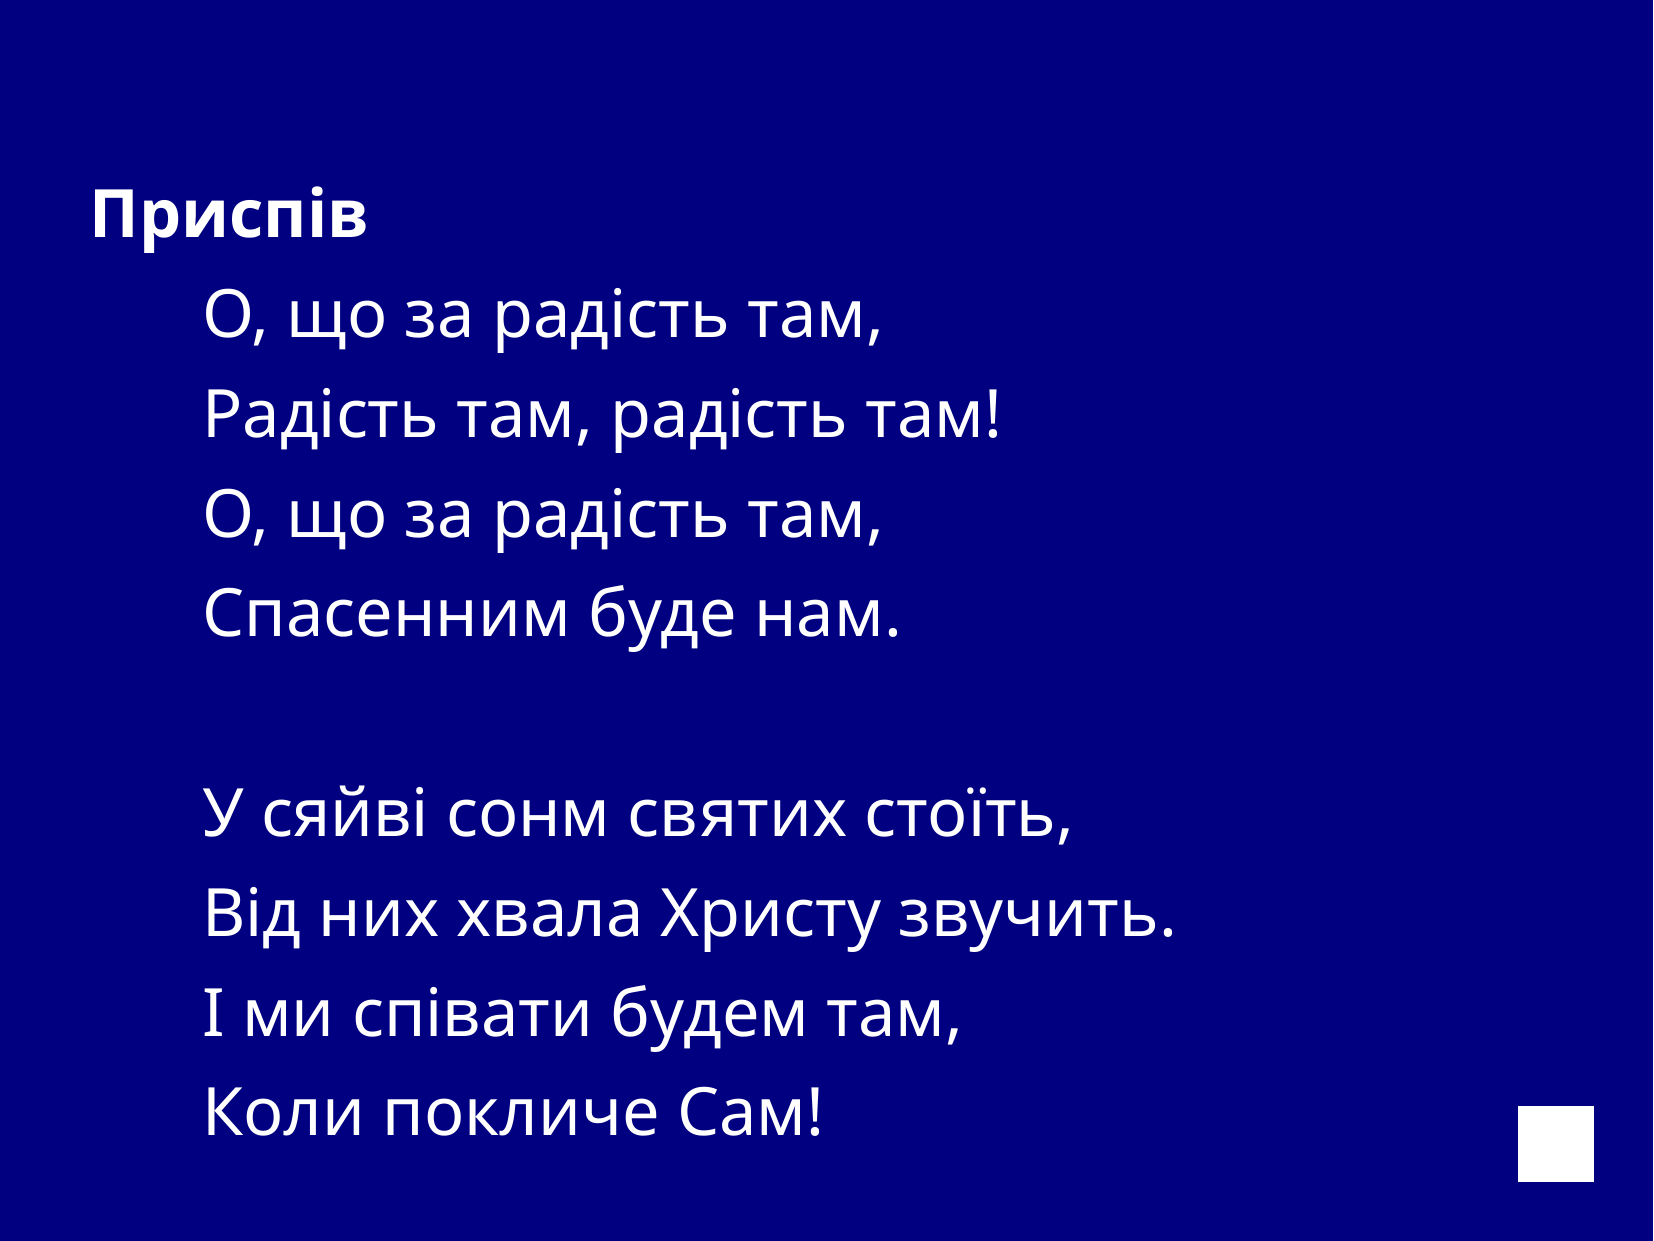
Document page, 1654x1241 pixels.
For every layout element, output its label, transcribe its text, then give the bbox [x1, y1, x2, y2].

text_box Приспів О, що за радість там, Радість там, радість там! О, що за радість там, Спасенним буде нам. У сяйві сонм святих стоїть, Від них хвала Христу звучить. І ми співати будем там, Коли покличе Сам! [75, 150, 1576, 1163]
text_box [1518, 1106, 1594, 1182]
